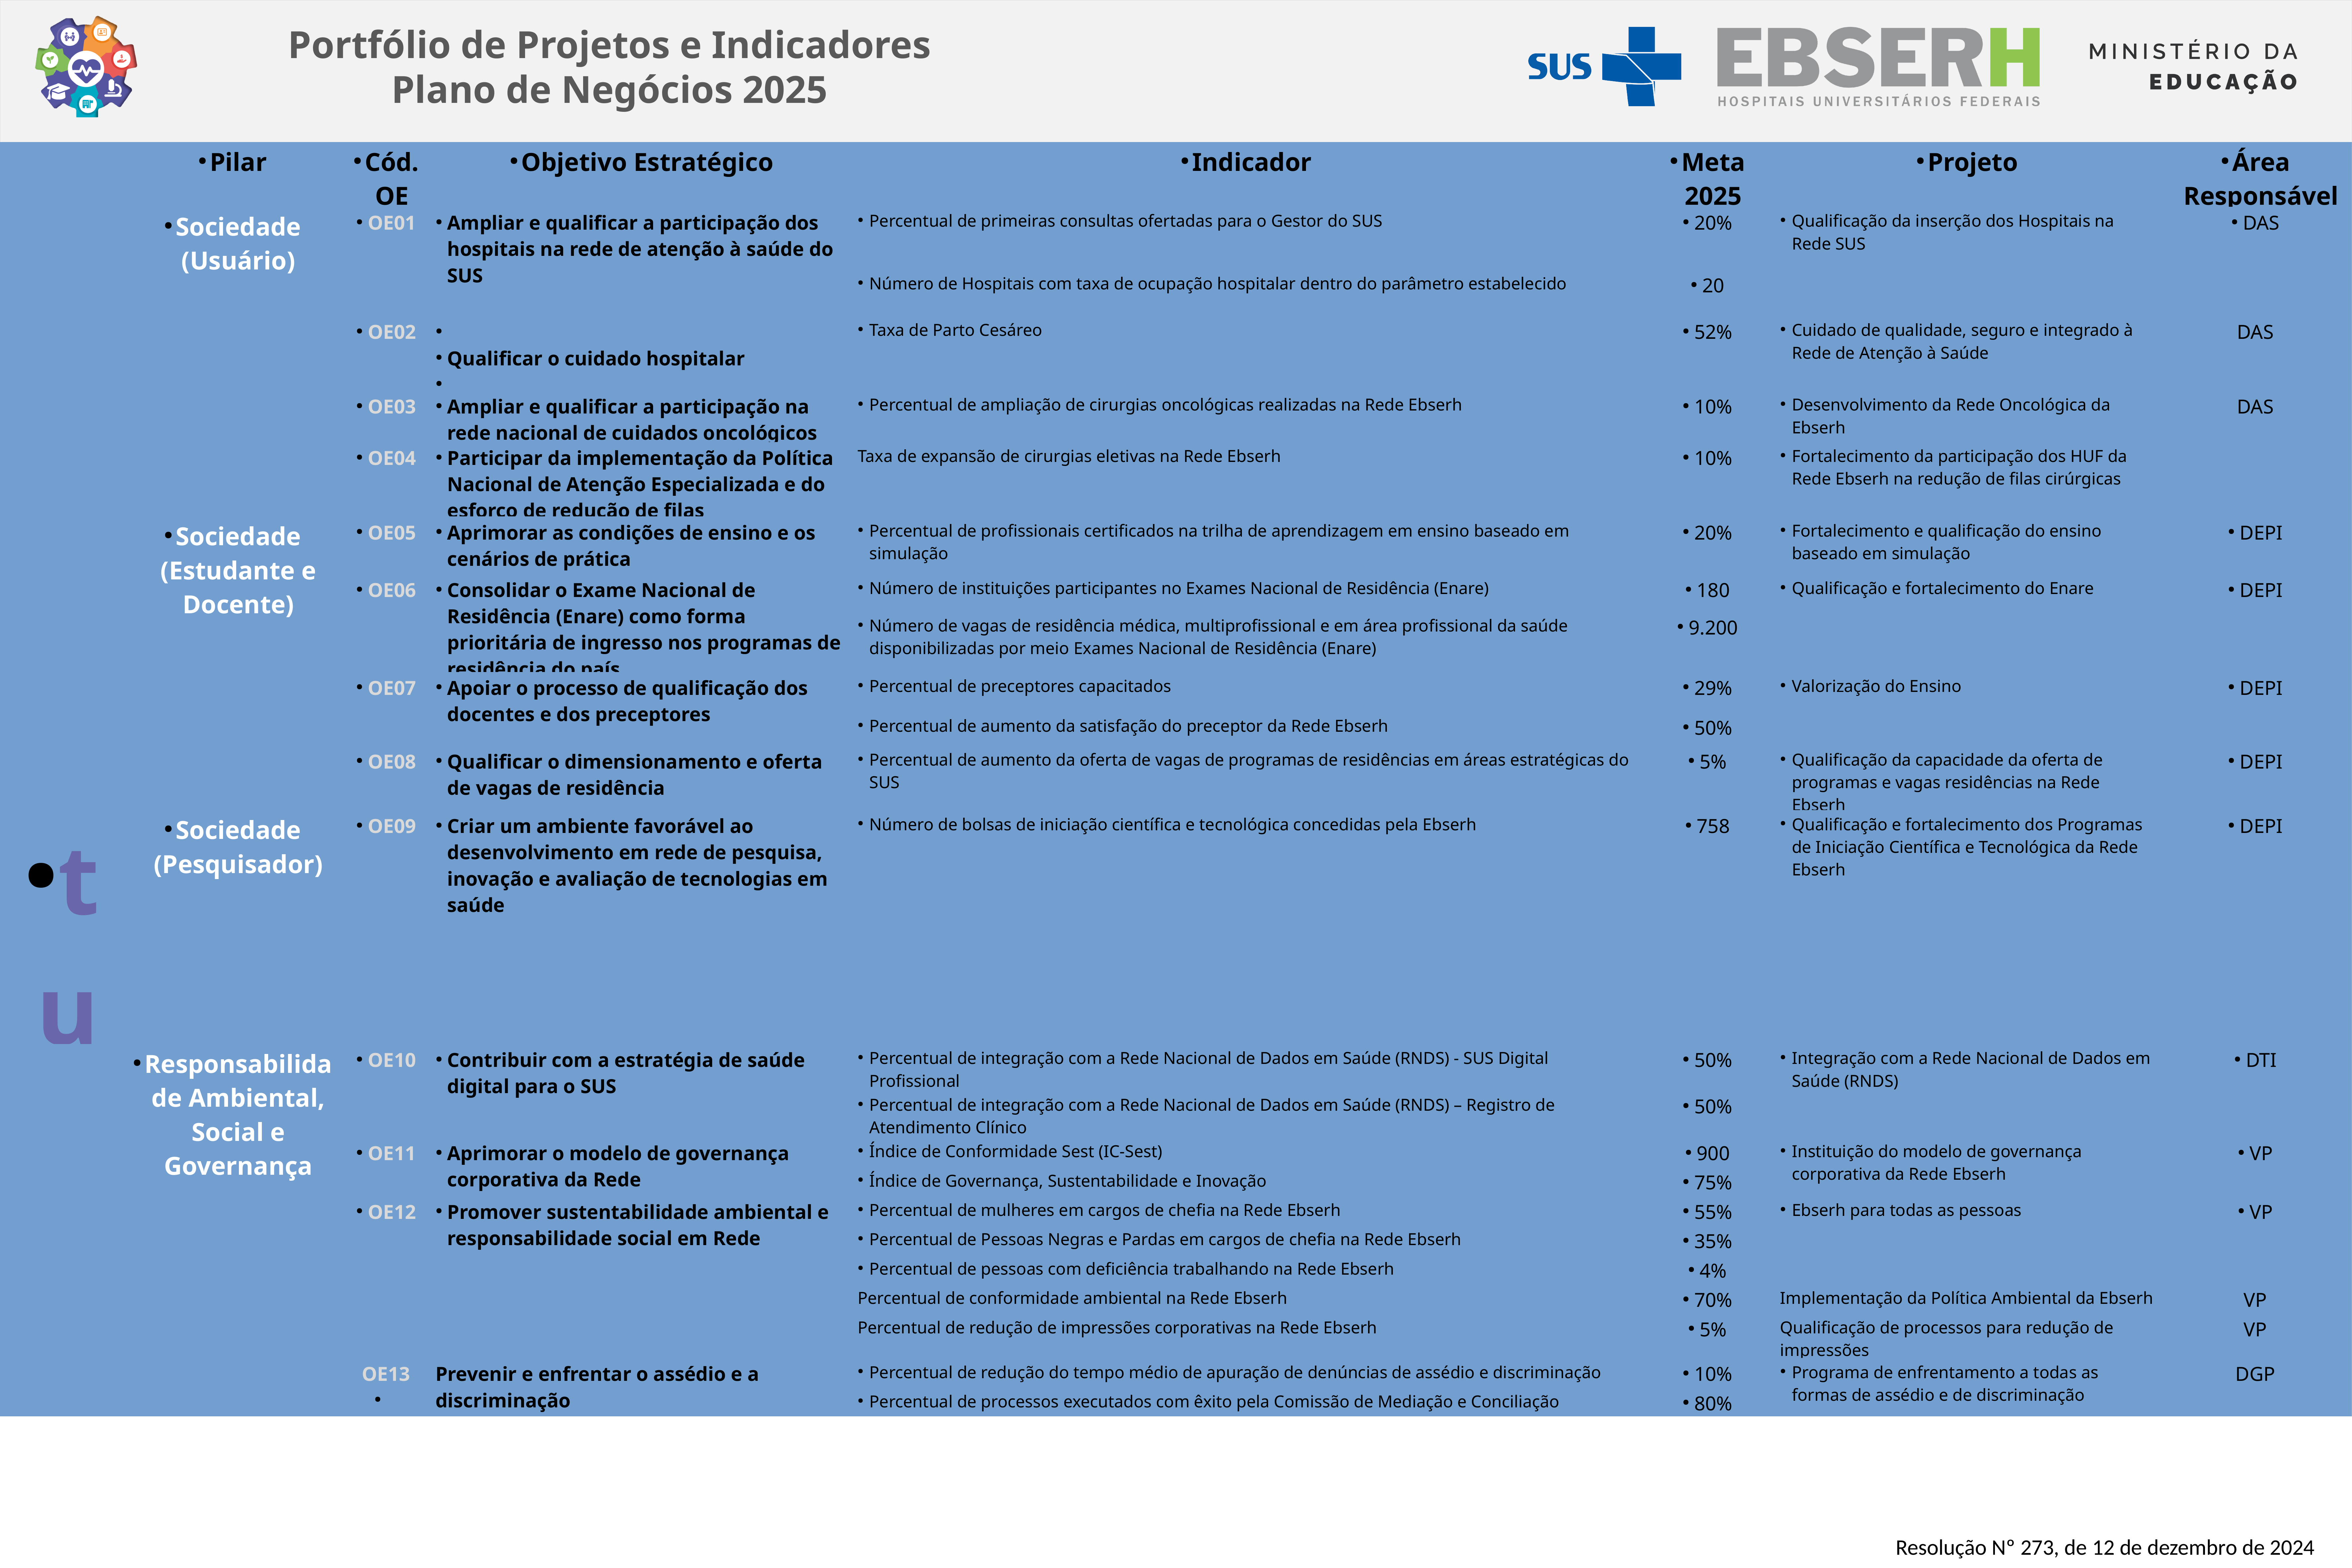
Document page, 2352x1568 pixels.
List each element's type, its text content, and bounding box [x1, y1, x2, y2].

table_cell OE02 [341, 316, 430, 391]
table_cell OE05 [341, 516, 430, 574]
table_cell Qualificação da capacidade da oferta de programas e vagas residências na Rede Ebserh [1775, 745, 2159, 810]
table_cell Percentual de aumento da oferta de vagas de programas de residências em áreas estratégicas do SUS [853, 745, 1640, 810]
table_cell Ampliar e qualificar a participação dos hospitais na rede de atenção à saúde do SUS [430, 207, 853, 316]
table_cell OE13 [341, 1358, 430, 1416]
table_cell DEPI [2159, 574, 2352, 672]
table_cell Percentual de primeiras consultas ofertadas para o Gestor do SUS [853, 207, 1640, 269]
table_cell 758 [1640, 810, 1775, 1044]
table_cell VP [2159, 1313, 2352, 1358]
table_cell tu [70, 1038, 80, 1044]
table_cell VP [2159, 1284, 2352, 1313]
table_cell Número de instituições participantes no Exames Nacional de Residência (Enare) [853, 574, 1640, 612]
text_box [0, 0, 2352, 142]
table_cell tu [0, 810, 123, 1044]
table_cell 4% [1640, 1255, 1775, 1284]
table_cell Programa de enfrentamento a todas as formas de assédio e de discriminação [1775, 1358, 2159, 1416]
table_cell Implementação da Política Ambiental da Ebserh [1775, 1284, 2159, 1313]
table_cell 9.200 [1640, 612, 1775, 672]
table_header Área Responsável [2159, 142, 2352, 207]
table_cell Instituição do modelo de governança corporativa da Rede Ebserh [1775, 1137, 2159, 1196]
table_cell 50% [1640, 712, 1775, 745]
table_cell 5% [1640, 1313, 1775, 1358]
table_cell Qualificar o cuidado hospitalar [430, 316, 853, 391]
table_header Pilar [123, 142, 341, 207]
table_cell DEPI [2159, 672, 2352, 745]
table_cell Qualificação e fortalecimento dos Programas de Iniciação Científica e Tecnológica da Rede Ebserh [1775, 810, 2159, 1044]
table_cell DAS [2159, 316, 2352, 391]
table_cell OE03 [341, 391, 430, 442]
table_cell Sociedade (Pesquisador) [123, 810, 341, 1044]
table_cell Percentual de ampliação de cirurgias oncológicas realizadas na Rede Ebserh [853, 391, 1640, 442]
table_cell Percentual de pessoas com deficiência trabalhando na Rede Ebserh [853, 1255, 1640, 1284]
table_cell 50% [1640, 1090, 1775, 1137]
table_cell OE10 [341, 1044, 430, 1137]
table_cell [0, 207, 123, 516]
table_cell Percentual de integração com a Rede Nacional de Dados em Saúde (RNDS) – Registro de Atendimento Clínico [853, 1090, 1640, 1137]
table_header Projeto [1775, 142, 2159, 207]
table_cell DAS [2159, 391, 2352, 516]
table_cell Percentual de profissionais certificados na trilha de aprendizagem em ensino baseado em simulação [853, 516, 1640, 574]
table_cell 20% [1640, 516, 1775, 574]
table_cell Cuidado de qualidade, seguro e integrado à Rede de Atenção à Saúde [1775, 316, 2159, 391]
table_cell Percentual de redução de impressões corporativas na Rede Ebserh [853, 1313, 1640, 1358]
table_cell Qualificação e fortalecimento do Enare [1775, 574, 2159, 672]
table_cell DGP [2159, 1358, 2352, 1416]
table_cell 75% [1640, 1166, 1775, 1196]
table_cell 180 [1640, 574, 1775, 612]
table_cell [0, 1044, 123, 1416]
table_cell Percentual de conformidade ambiental na Rede Ebserh [853, 1284, 1640, 1313]
table_cell 35% [1640, 1225, 1775, 1255]
table_cell 10% [1640, 442, 1775, 516]
table_cell 5% [1640, 745, 1775, 810]
table_cell Desenvolvimento da Rede Oncológica da Ebserh [1775, 391, 2159, 442]
table_cell 80% [1640, 1387, 1775, 1416]
table_cell Qualificar o dimensionamento e oferta de vagas de residência [430, 745, 853, 810]
table_cell Percentual de aumento da satisfação do preceptor da Rede Ebserh [853, 712, 1640, 745]
table_header [0, 142, 123, 207]
table_cell Índice de Conformidade Sest (IC-Sest) [853, 1137, 1640, 1166]
table_cell Fortalecimento e qualificação do ensino baseado em simulação [1775, 516, 2159, 574]
table_cell 10% [1640, 1358, 1775, 1387]
table_cell Número de bolsas de iniciação científica e tecnológica concedidas pela Ebserh [853, 810, 1640, 1044]
table_cell Aprimorar o modelo de governança corporativa da Rede [430, 1137, 853, 1196]
table_cell 55% [1640, 1196, 1775, 1225]
table_header Cód. OE [341, 142, 430, 207]
table_cell Ebserh para todas as pessoas [1775, 1196, 2159, 1284]
text_box Portfólio de Projetos e Indicadores Plano de Negócios 2025 [138, 9, 1176, 74]
table_cell Taxa de expansão de cirurgias eletivas na Rede Ebserh [853, 442, 1640, 516]
table_cell 20% [1640, 207, 1775, 269]
table_header Indicador [853, 142, 1640, 207]
table_cell Percentual de Pessoas Negras e Pardas em cargos de chefia na Rede Ebserh [853, 1225, 1640, 1255]
table_cell Responsabilidade Ambiental, Social e Governança [123, 1044, 341, 1416]
table_cell 29% [1640, 672, 1775, 712]
table_cell DEPI [2159, 810, 2352, 1044]
table_cell Percentual de integração com a Rede Nacional de Dados em Saúde (RNDS) - SUS Digital Profissional [853, 1044, 1640, 1090]
table_cell VP [2159, 1196, 2352, 1284]
table_cell DAS [2159, 207, 2352, 316]
table_cell Taxa de Parto Cesáreo [853, 316, 1640, 391]
picture [1717, 27, 2297, 106]
table_cell Número de vagas de residência médica, multiprofissional e em área profissional da saúde disponibilizadas por meio Exames Nacional de Residência (Enare) [853, 612, 1640, 672]
table_cell Participar da implementação da Política Nacional de Atenção Especializada e do esforço de redução de filas [430, 442, 853, 516]
table_cell OE09 [341, 810, 430, 1044]
table_cell Contribuir com a estratégia de saúde digital para o SUS [430, 1044, 853, 1137]
table_cell Qualificação da inserção dos Hospitais na Rede SUS [1775, 207, 2159, 316]
table_cell Apoiar o processo de qualificação dos docentes e dos preceptores [430, 672, 853, 745]
table_cell OE08 [341, 745, 430, 810]
table_cell Qualificação de processos para redução de impressões [1775, 1313, 2159, 1358]
table_cell 20 [1640, 269, 1775, 316]
text_box Resolução Nº 273, de 12 de dezembro de 2024 [1891, 1530, 2349, 1562]
table_cell Número de Hospitais com taxa de ocupação hospitalar dentro do parâmetro estabelecido [853, 269, 1640, 316]
table_cell [0, 516, 123, 810]
table_cell Promover sustentabilidade ambiental e responsabilidade social em Rede [430, 1196, 853, 1358]
table_cell OE11 [341, 1137, 430, 1196]
table_cell Criar um ambiente favorável ao desenvolvimento em rede de pesquisa, inovação e avaliação de tecnologias em saúde [430, 810, 853, 1044]
table_cell Índice de Governança, Sustentabilidade e Inovação [853, 1166, 1640, 1196]
picture [1528, 27, 1681, 106]
table_cell Percentual de redução do tempo médio de apuração de denúncias de assédio e discriminação [853, 1358, 1640, 1387]
table_cell 900 [1640, 1137, 1775, 1166]
table_cell 70% [1640, 1284, 1775, 1313]
table_header Objetivo Estratégico [430, 142, 853, 207]
table_cell DEPI [2159, 516, 2352, 574]
table_header Meta 2025 [1640, 142, 1775, 207]
table_cell Percentual de preceptores capacitados [853, 672, 1640, 712]
table_cell Valorização do Ensino [1775, 672, 2159, 745]
table_cell OE01 [341, 207, 430, 316]
table_cell VP [2159, 1137, 2352, 1196]
table_cell DTI [2159, 1044, 2352, 1137]
table_cell 10% [1640, 391, 1775, 442]
table_cell Percentual de mulheres em cargos de chefia na Rede Ebserh [853, 1196, 1640, 1225]
table_cell 52% [1640, 316, 1775, 391]
table_cell OE07 [341, 672, 430, 745]
table_cell Ampliar e qualificar a participação na rede nacional de cuidados oncológicos [430, 391, 853, 442]
table_cell Consolidar o Exame Nacional de Residência (Enare) como forma prioritária de ingresso nos programas de residência do país [430, 574, 853, 672]
table_cell Sociedade (Estudante e Docente) [123, 516, 341, 810]
table_cell OE06 [341, 574, 430, 672]
table_cell Percentual de processos executados com êxito pela Comissão de Mediação e Conciliação [853, 1387, 1640, 1416]
table_cell Fortalecimento da participação dos HUF da Rede Ebserh na redução de filas cirúrgicas [1775, 442, 2159, 516]
table_cell Aprimorar as condições de ensino e os cenários de prática [430, 516, 853, 574]
table_cell 50% [1640, 1044, 1775, 1090]
table_cell OE04 [341, 442, 430, 516]
picture [33, 9, 138, 121]
table_cell Prevenir e enfrentar o assédio e a discriminação [430, 1358, 853, 1416]
table_cell DEPI [2159, 745, 2352, 810]
table_cell Sociedade (Usuário) [123, 207, 341, 516]
table_header Área Responsável [2233, 194, 2238, 202]
table_cell OE12 [341, 1196, 430, 1358]
table_cell Integração com a Rede Nacional de Dados em Saúde (RNDS) [1775, 1044, 2159, 1137]
